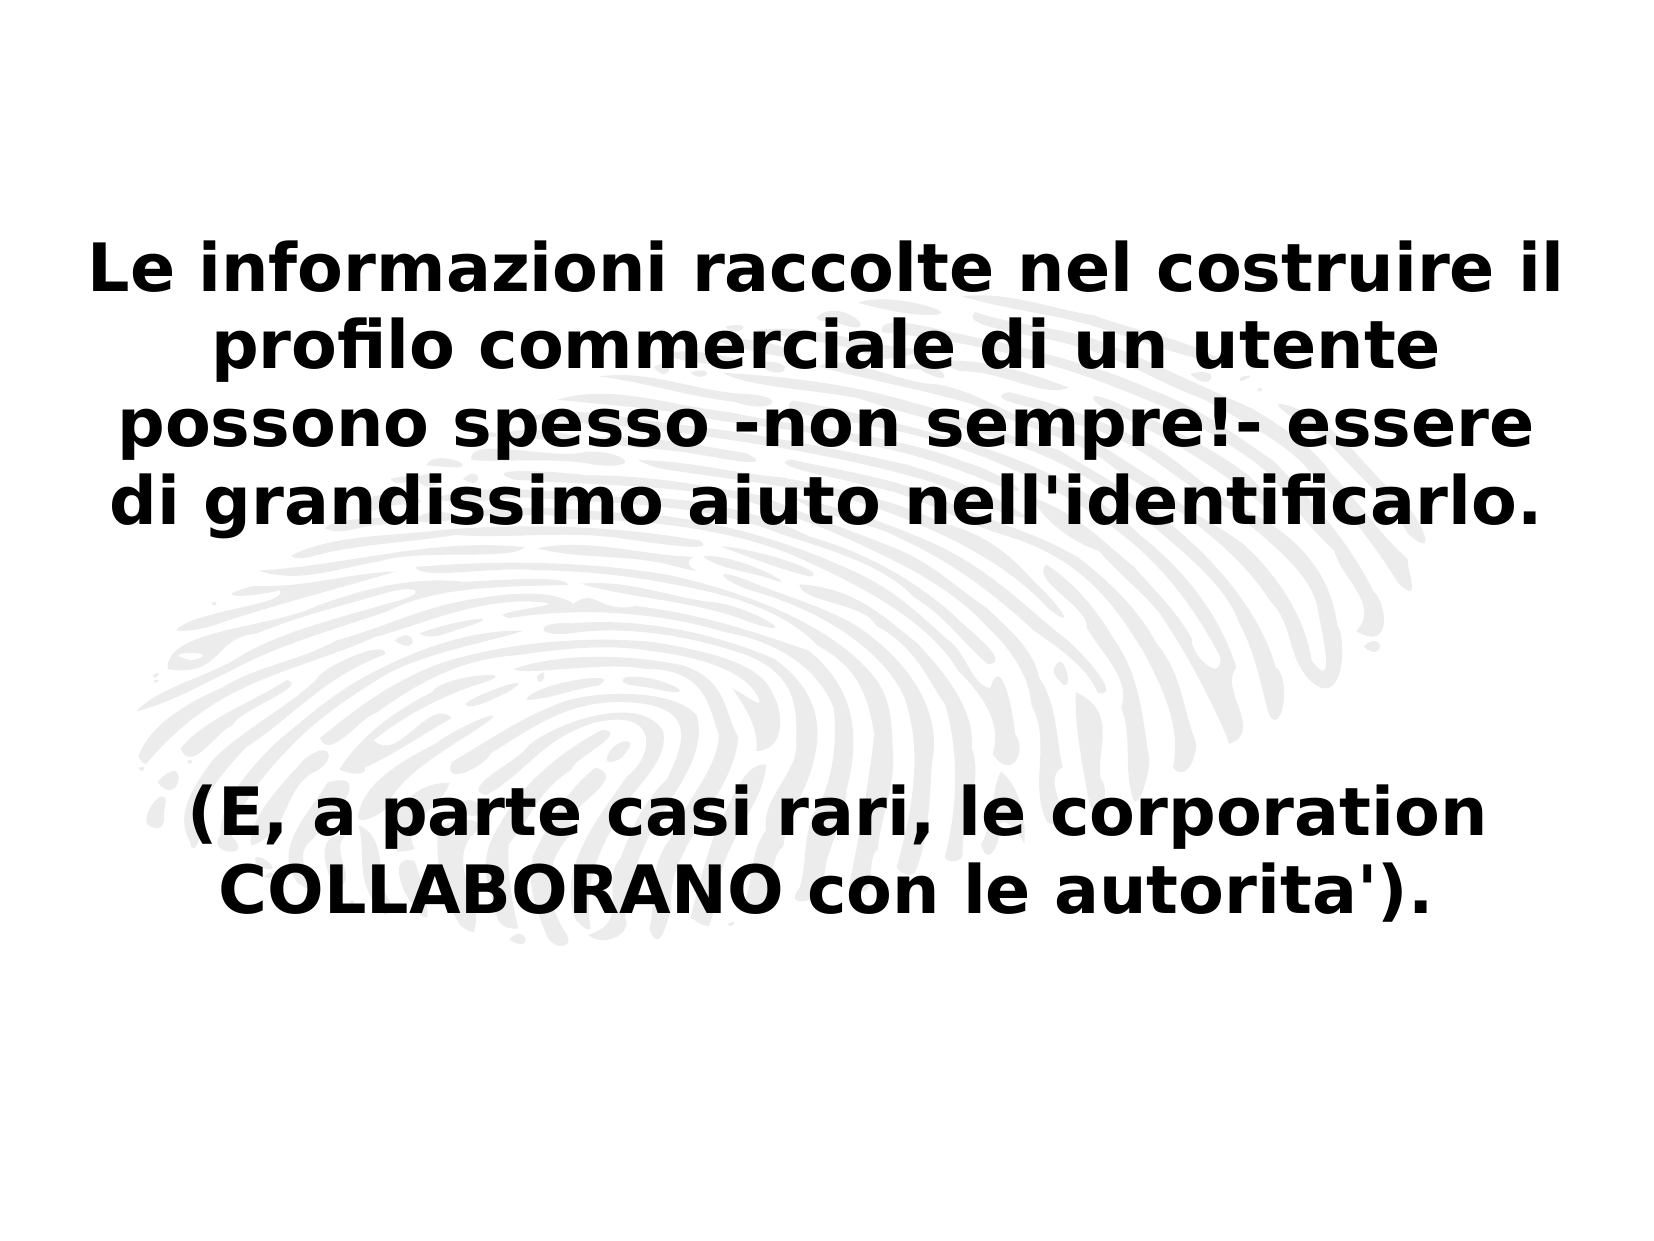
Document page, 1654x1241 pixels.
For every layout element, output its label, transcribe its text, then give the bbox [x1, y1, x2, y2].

subtitle Le informazioni raccolte nel costruire il profilo commerciale di un utente possono spesso -non sempre!- essere di grandissimo aiuto nell'identificarlo. (E, a parte casi rari, le corporation COLLABORANO con le autorita'). [82, 56, 1571, 1102]
